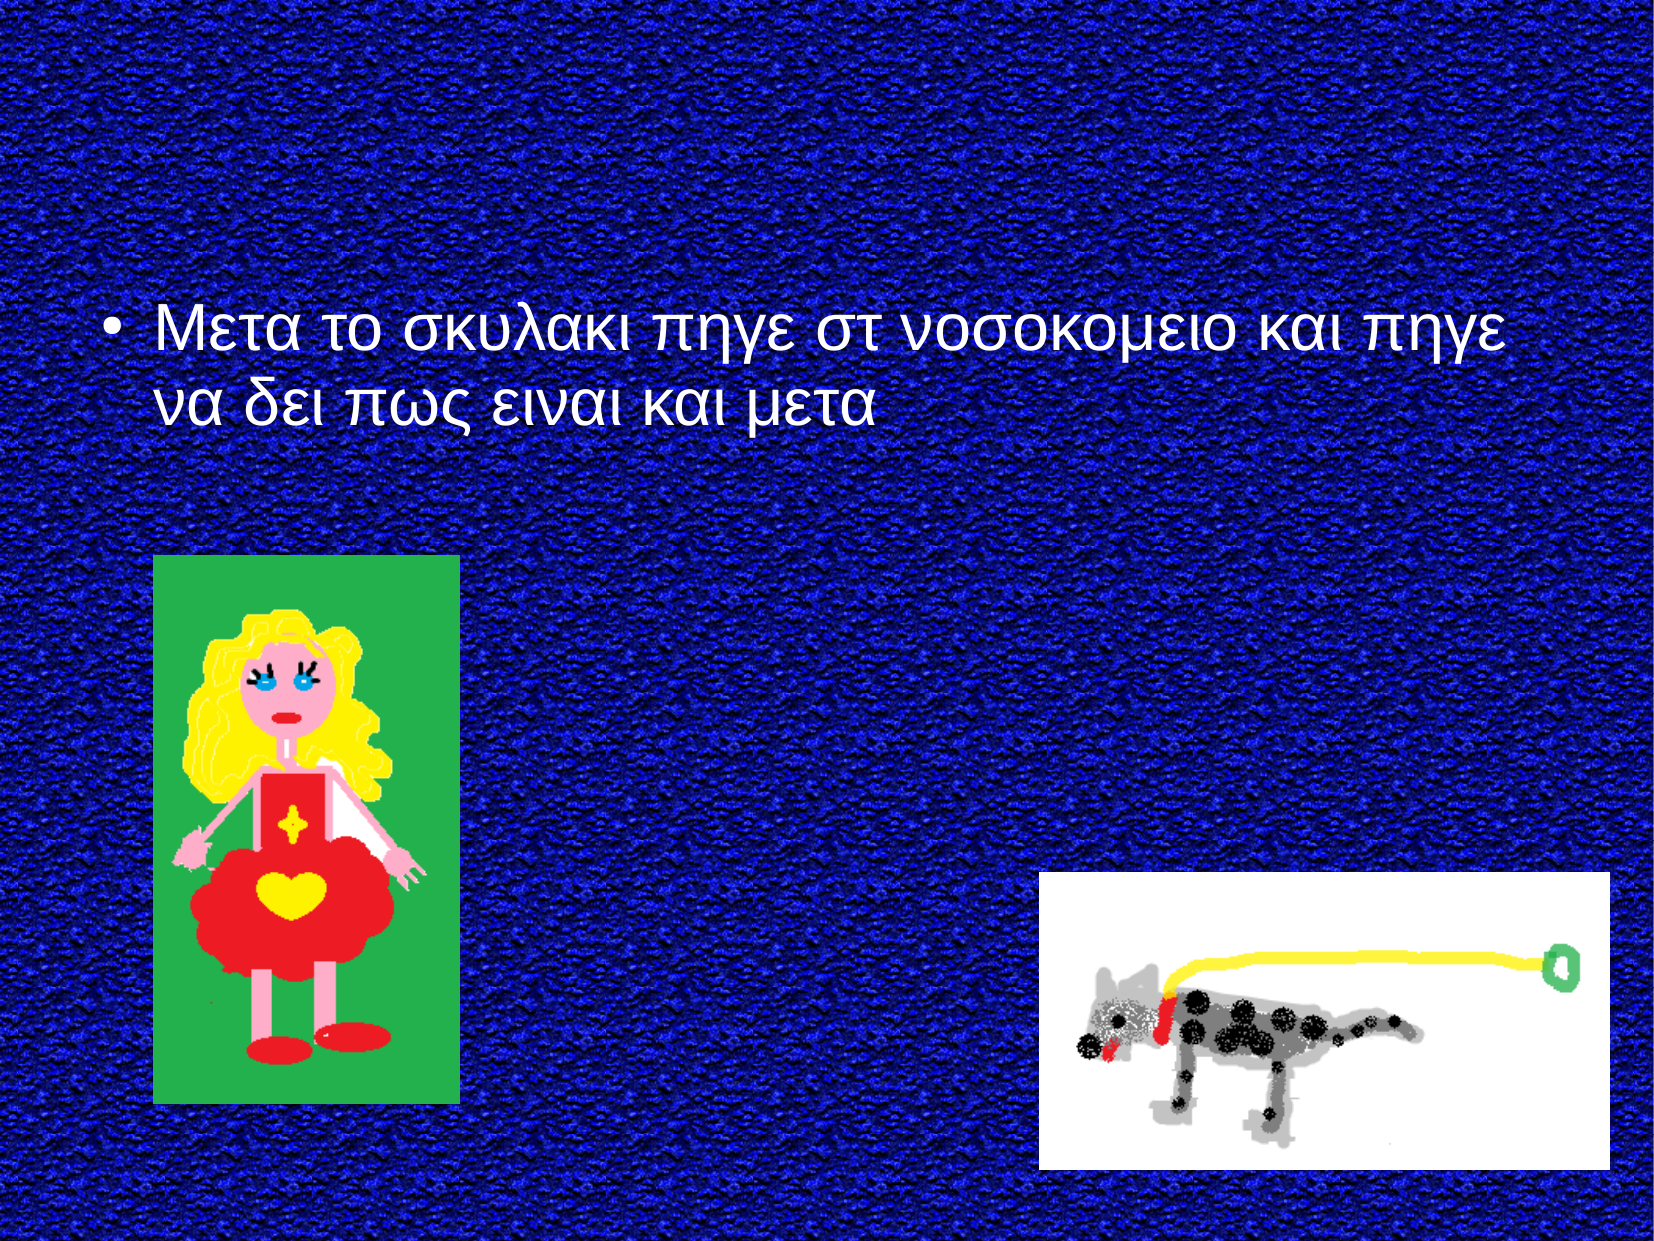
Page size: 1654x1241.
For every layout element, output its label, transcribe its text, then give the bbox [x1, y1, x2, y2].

picture [0, 0, 1654, 1241]
list Μετα το σκυλακι πηγε στ νοσοκομειο και πηγε να δει πως ειναι και μετα [82, 290, 1538, 1010]
